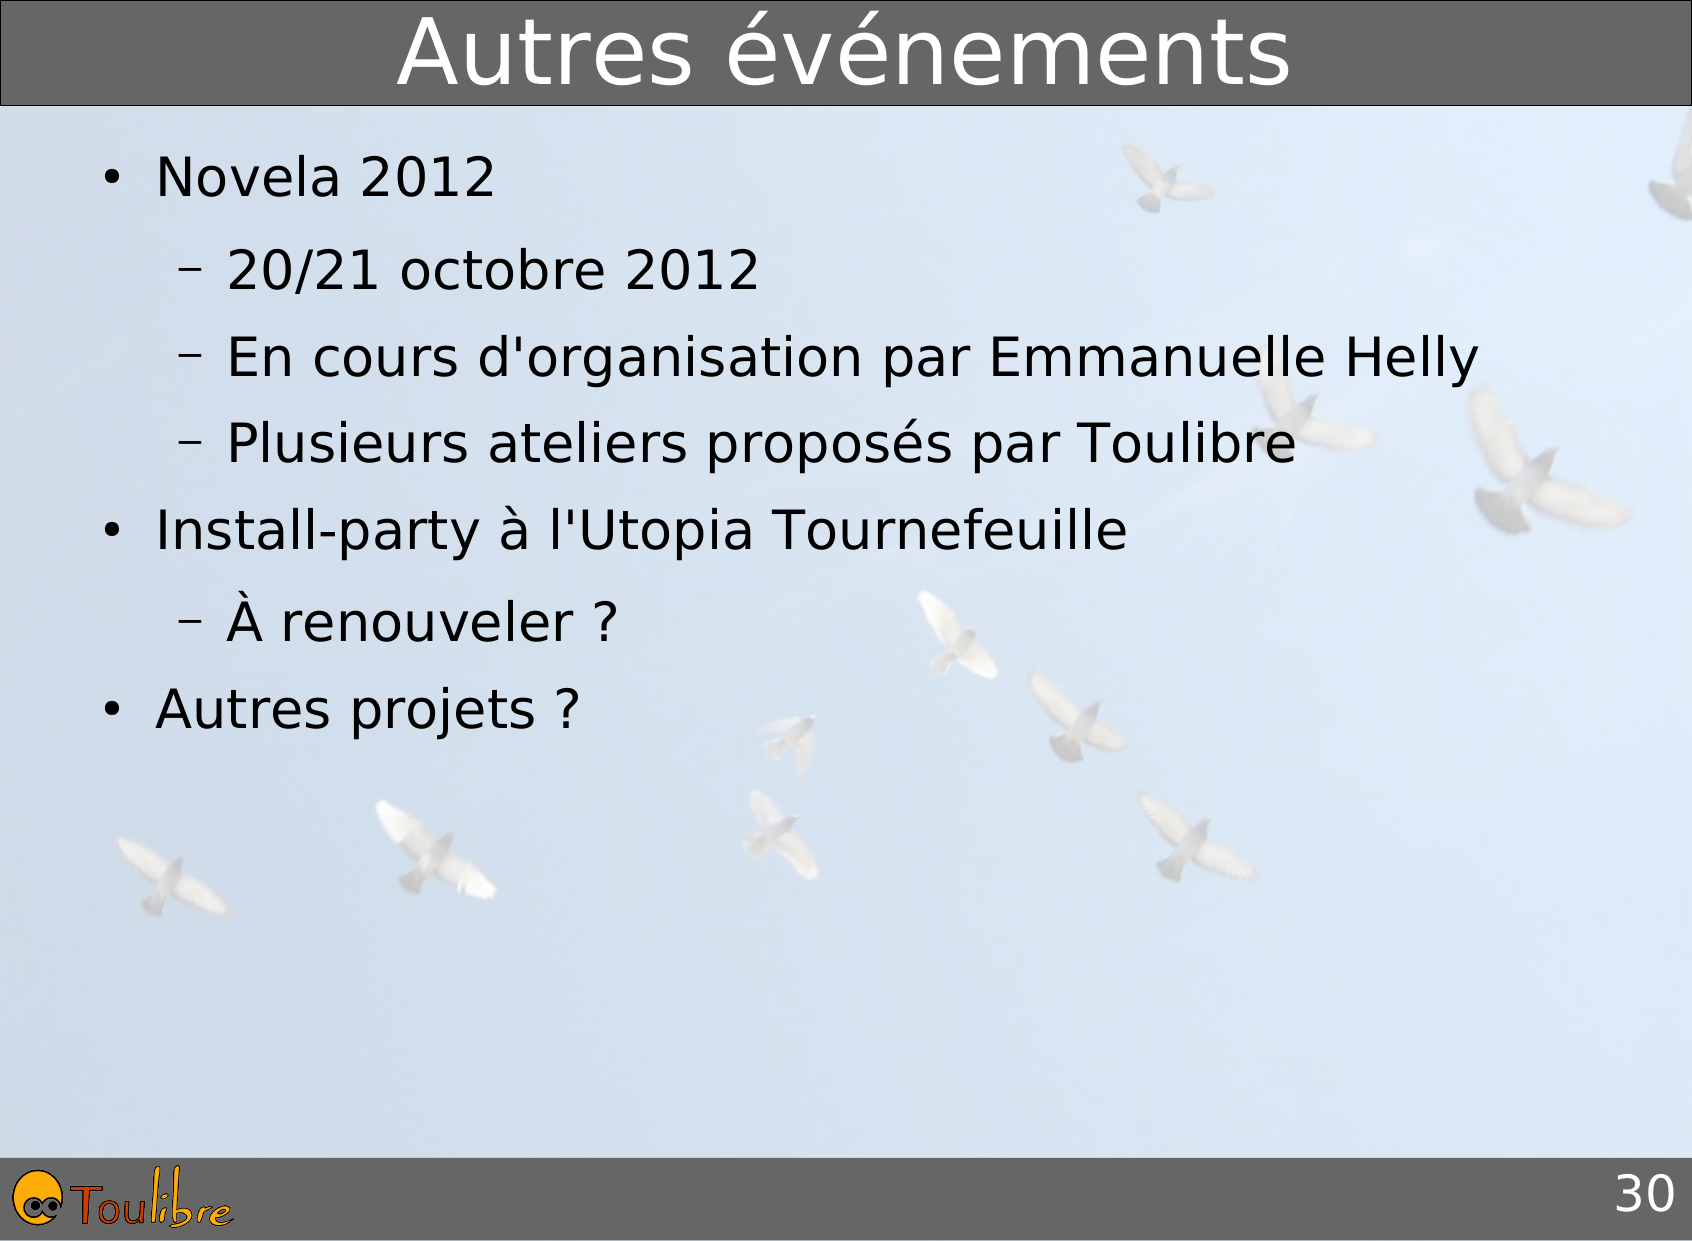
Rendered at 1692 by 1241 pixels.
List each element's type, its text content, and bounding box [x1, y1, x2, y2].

picture [12, 1165, 234, 1228]
list Novela 2012 20/21 octobre 2012 En cours d'organisation par Emmanuelle Helly Plusieurs ateliers proposés par Toulibre Install-party à l'Utopia Tournefeuille À renouveler ? Autres projets ? [84, 146, 1608, 1109]
title Autres événements [0, 0, 1692, 107]
